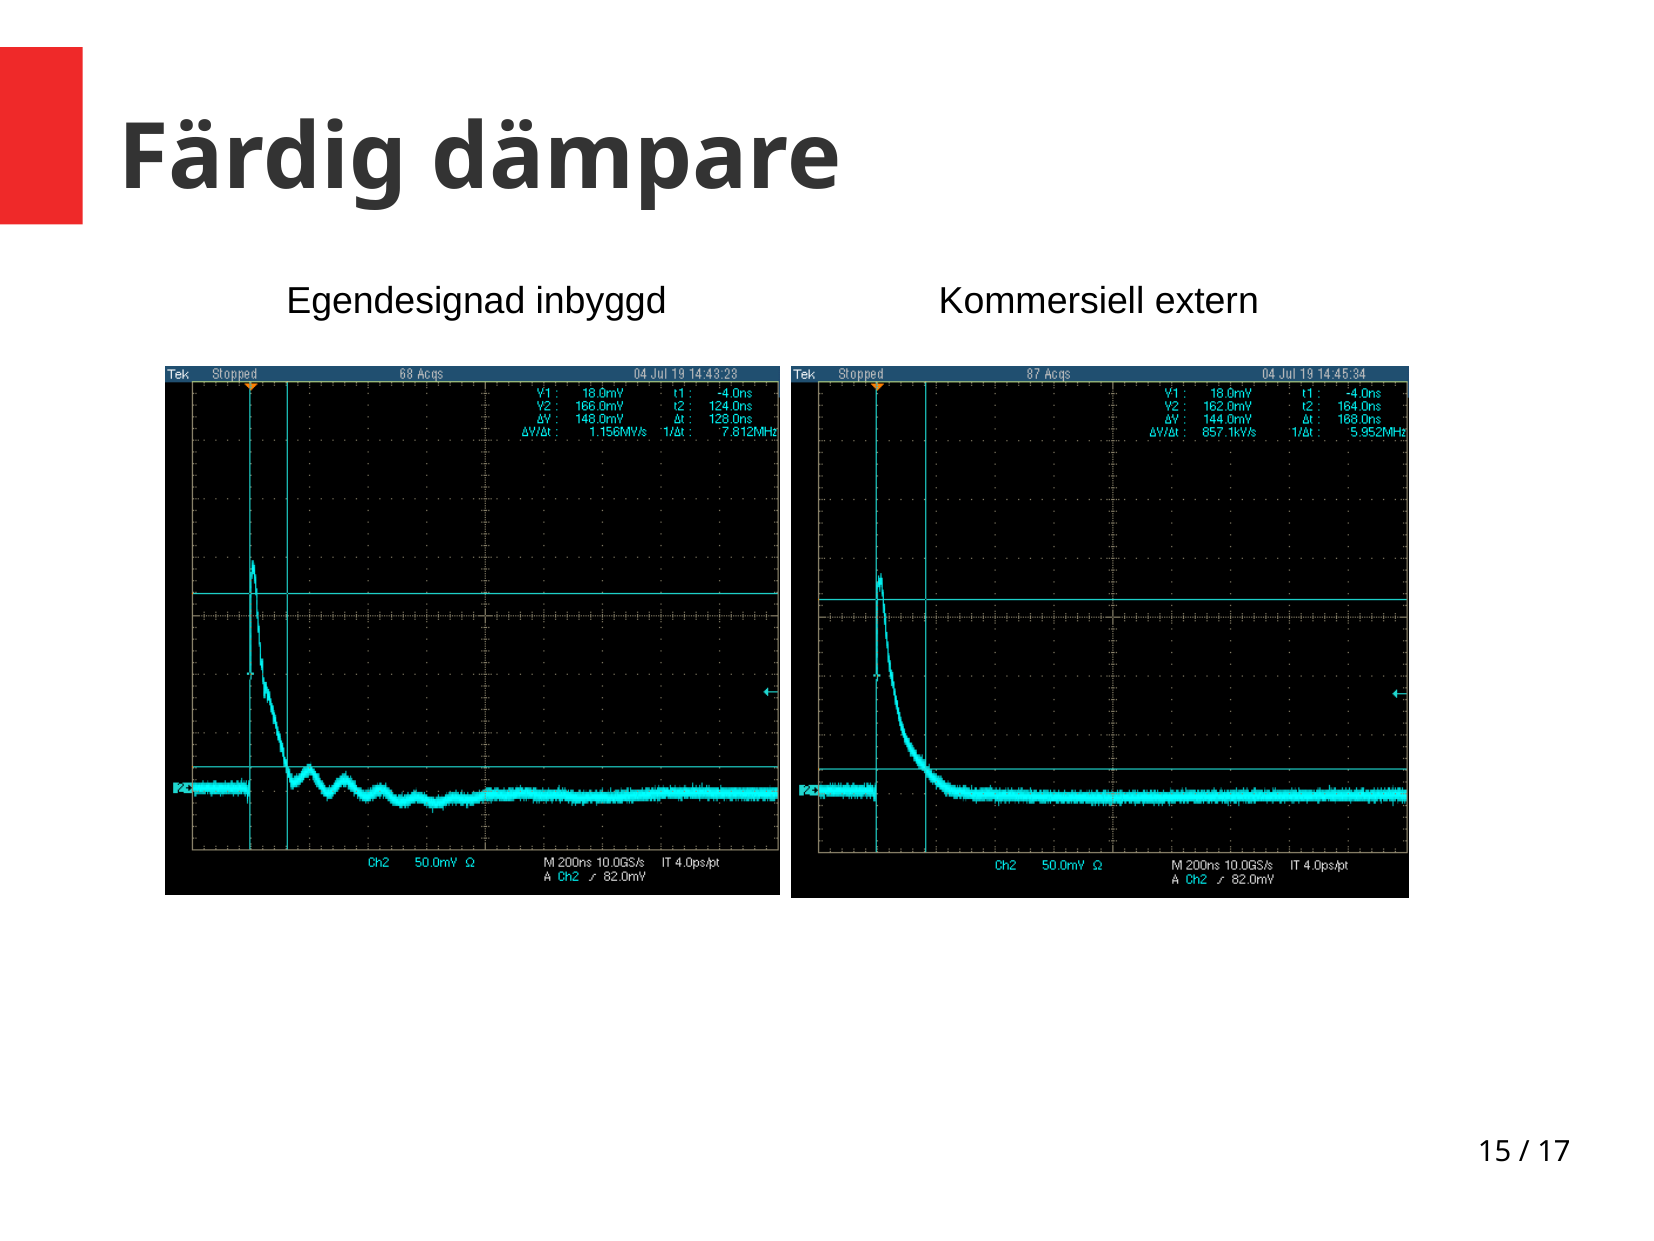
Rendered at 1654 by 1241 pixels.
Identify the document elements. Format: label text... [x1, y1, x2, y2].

picture [791, 366, 1409, 898]
picture [165, 366, 780, 895]
title Färdig dämpare [118, 49, 1571, 257]
text_box Egendesignad inbyggd Kommersiell extern [271, 271, 1394, 331]
